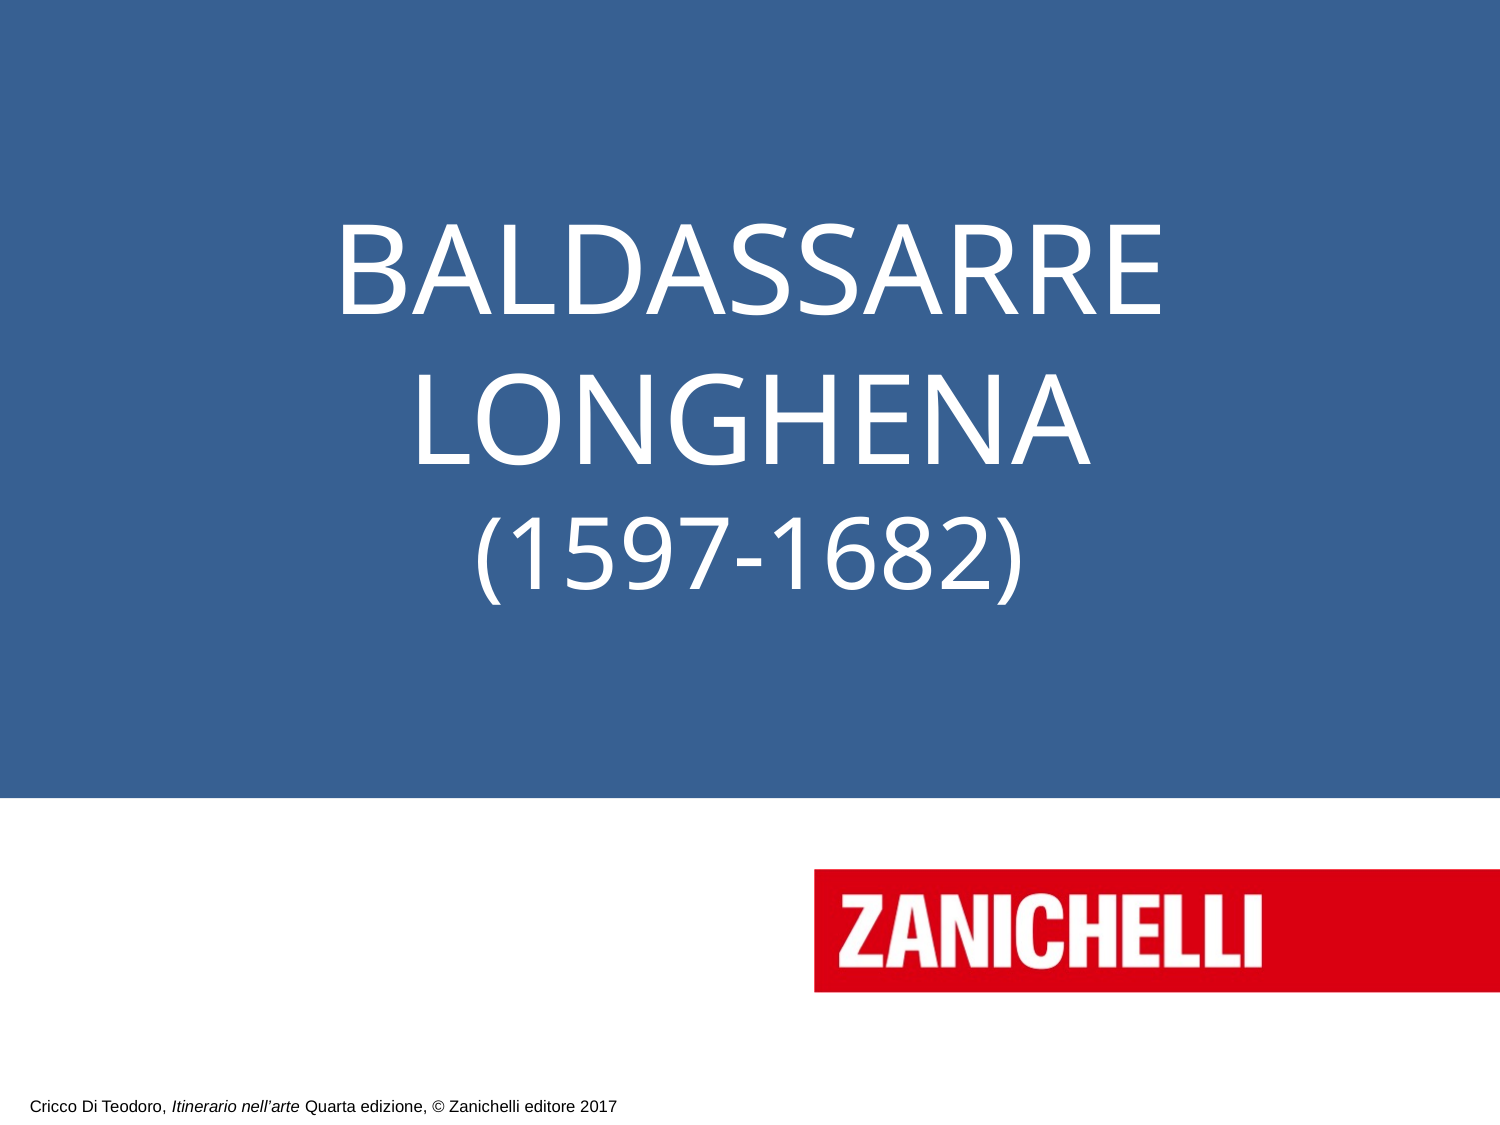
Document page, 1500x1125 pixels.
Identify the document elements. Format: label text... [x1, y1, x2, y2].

picture [814, 869, 1500, 993]
title BALDASSARRE LONGHENA (1597-1682) [0, 0, 1500, 799]
text_box Cricco Di Teodoro, Itinerario nell’arte Quarta edizione, © Zanichelli editore 2017 [15, 1088, 703, 1112]
